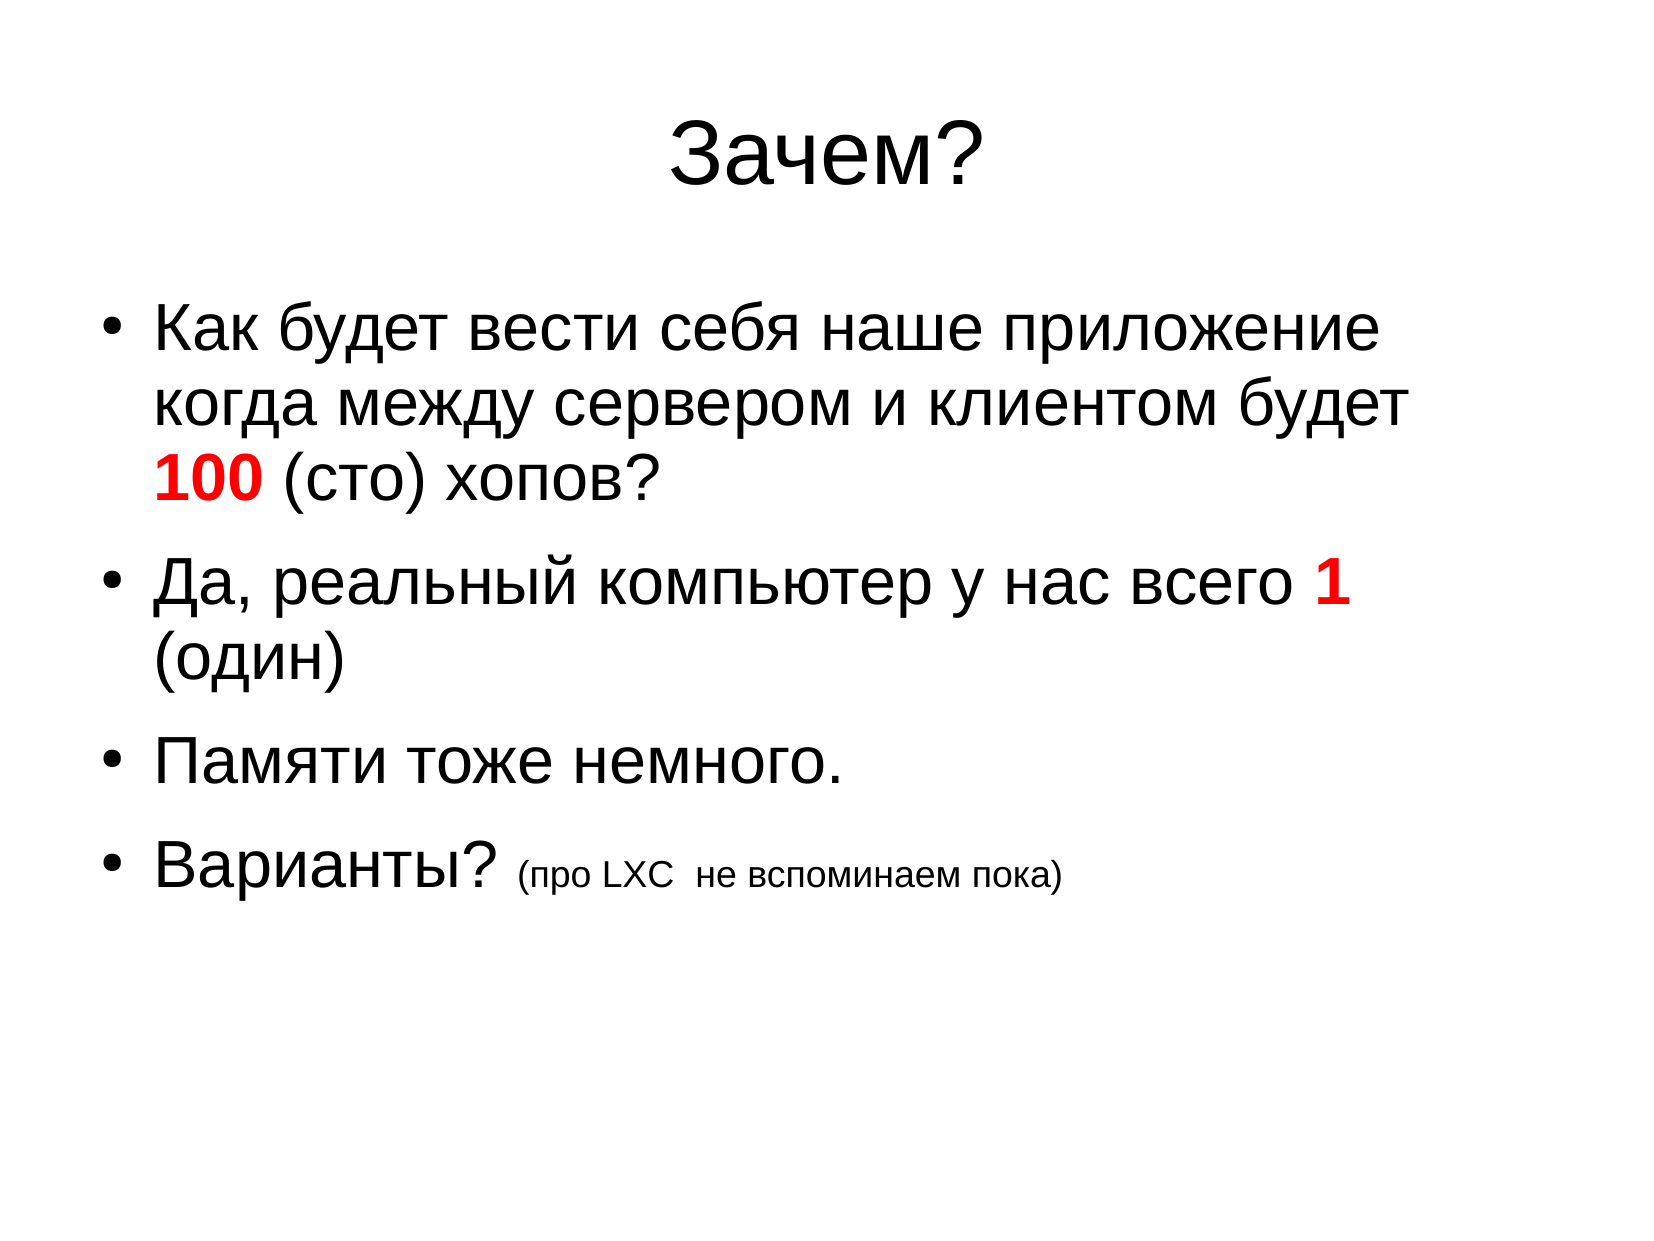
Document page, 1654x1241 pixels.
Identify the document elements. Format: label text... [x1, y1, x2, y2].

title Зачем? [82, 49, 1571, 257]
list Как будет вести себя наше приложение когда между сервером и клиентом будет 100 (сто) хопов? Да, реальный компьютер у нас всего 1 (один) Памяти тоже немного. Варианты? (про LXC не вспоминаем пока) [82, 290, 1538, 1010]
